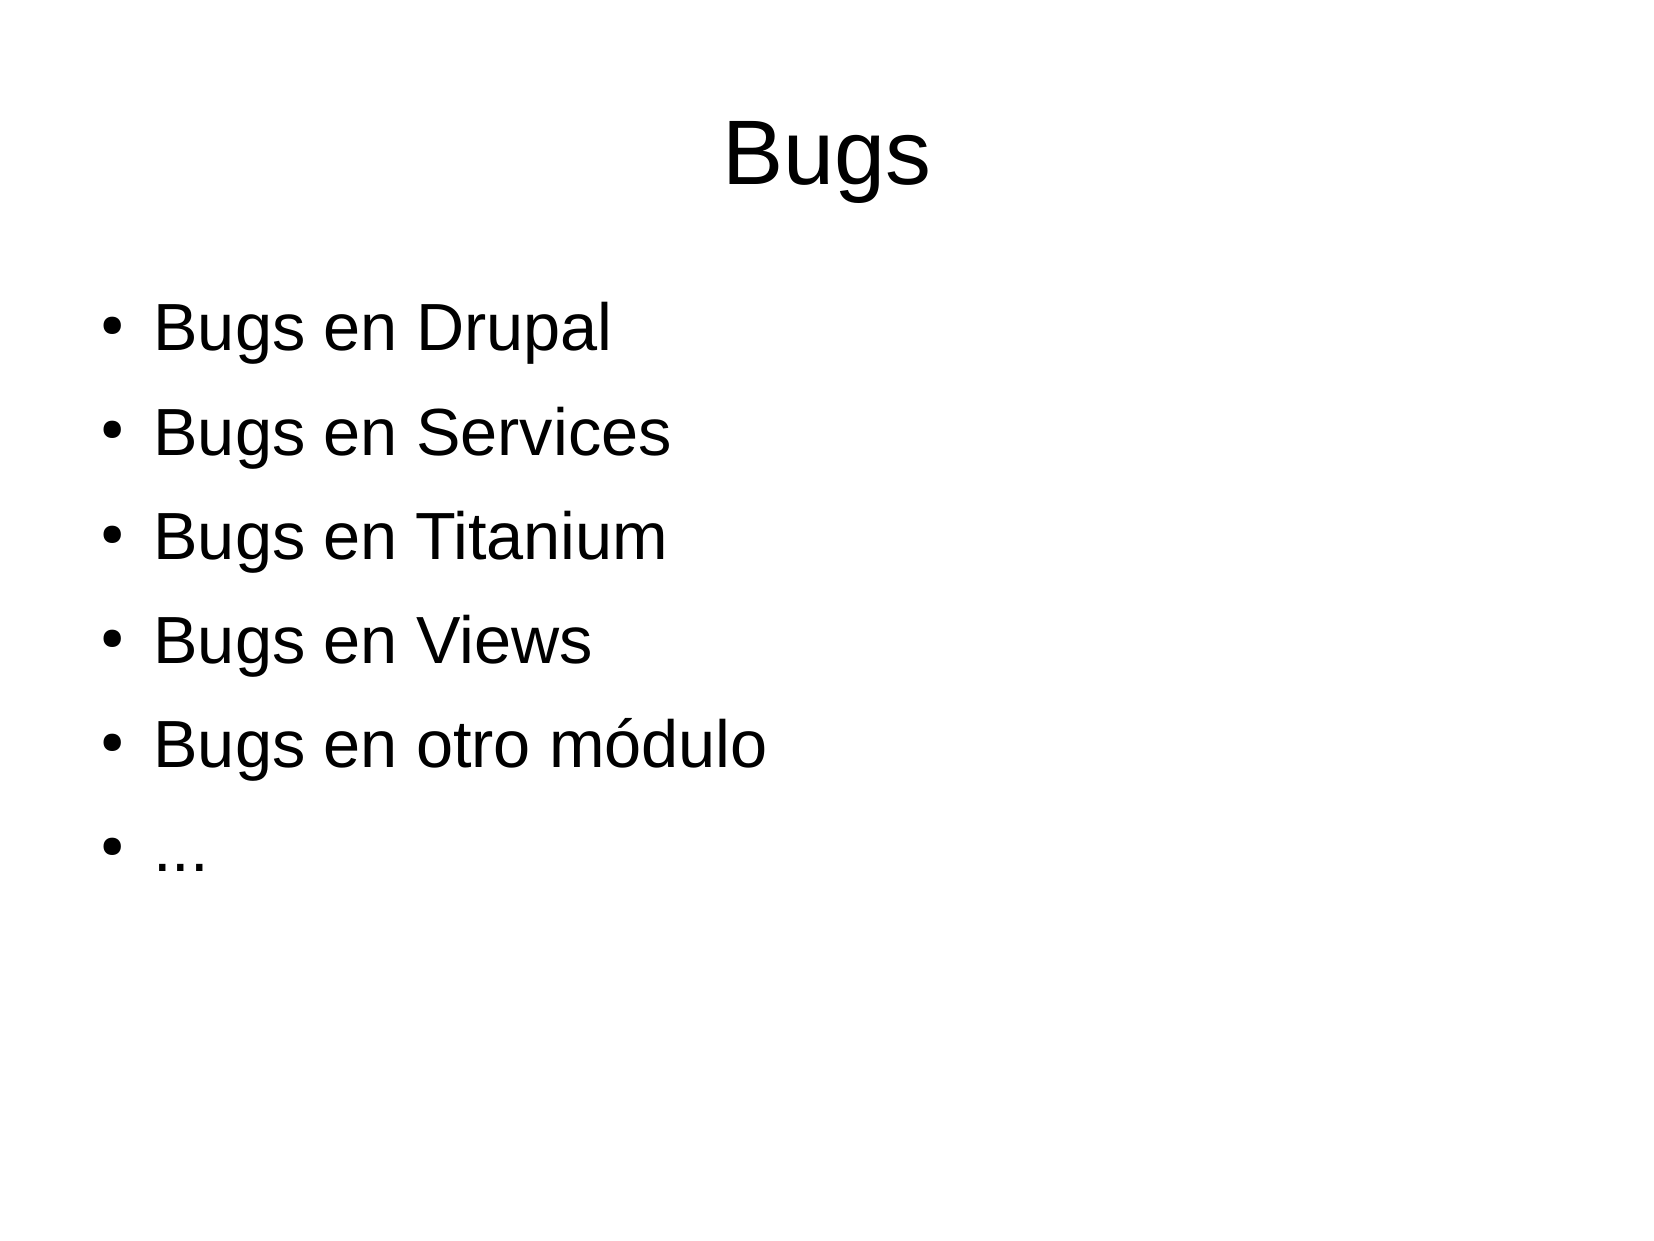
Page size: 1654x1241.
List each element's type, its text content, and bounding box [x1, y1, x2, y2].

title Bugs [82, 49, 1571, 257]
list Bugs en Drupal Bugs en Services Bugs en Titanium Bugs en Views Bugs en otro módulo ... [82, 290, 809, 1109]
